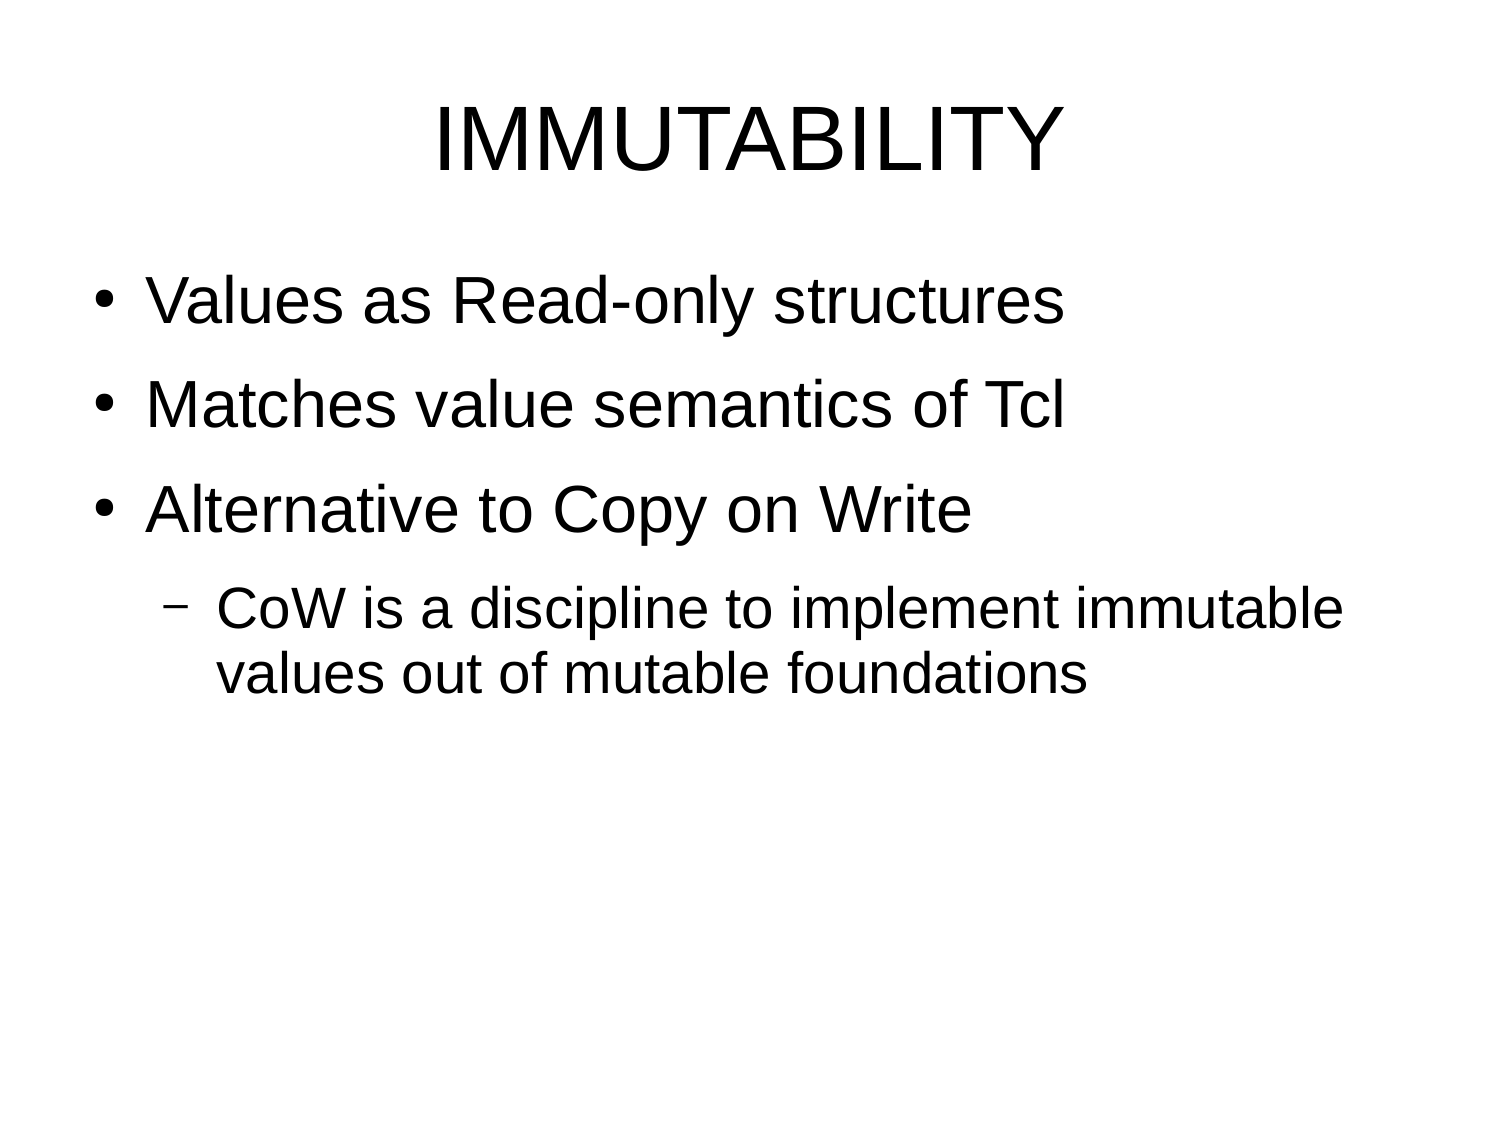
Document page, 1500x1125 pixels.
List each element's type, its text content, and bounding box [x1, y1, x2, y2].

title IMMUTABILITY [75, 44, 1425, 233]
list Values as Read-only structures Matches value semantics of Tcl Alternative to Copy on Write CoW is a discipline to implement immutable values out of mutable foundations [75, 263, 1425, 916]
